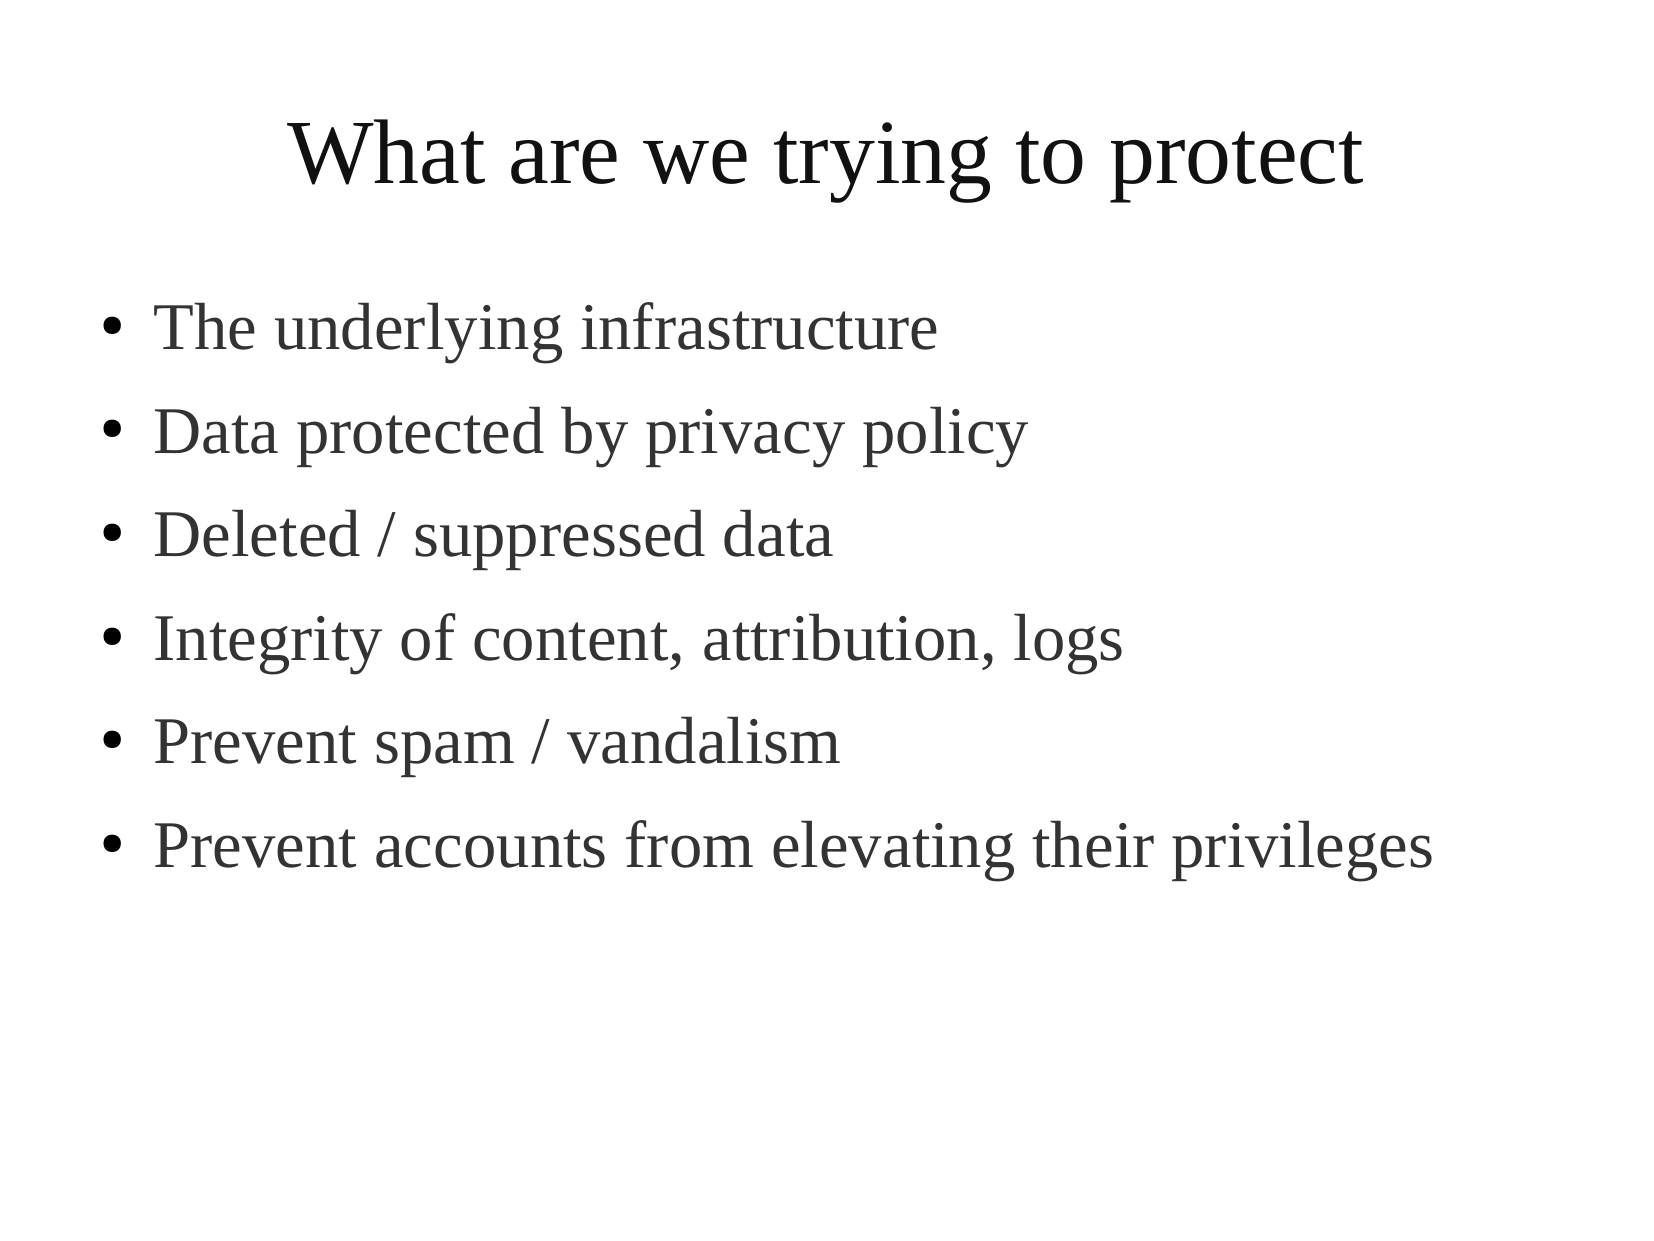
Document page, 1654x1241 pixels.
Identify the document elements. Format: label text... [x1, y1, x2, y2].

list The underlying infrastructure Data protected by privacy policy Deleted / suppressed data Integrity of content, attribution, logs Prevent spam / vandalism Prevent accounts from elevating their privileges [82, 290, 1538, 1010]
title What are we trying to protect [82, 49, 1571, 257]
